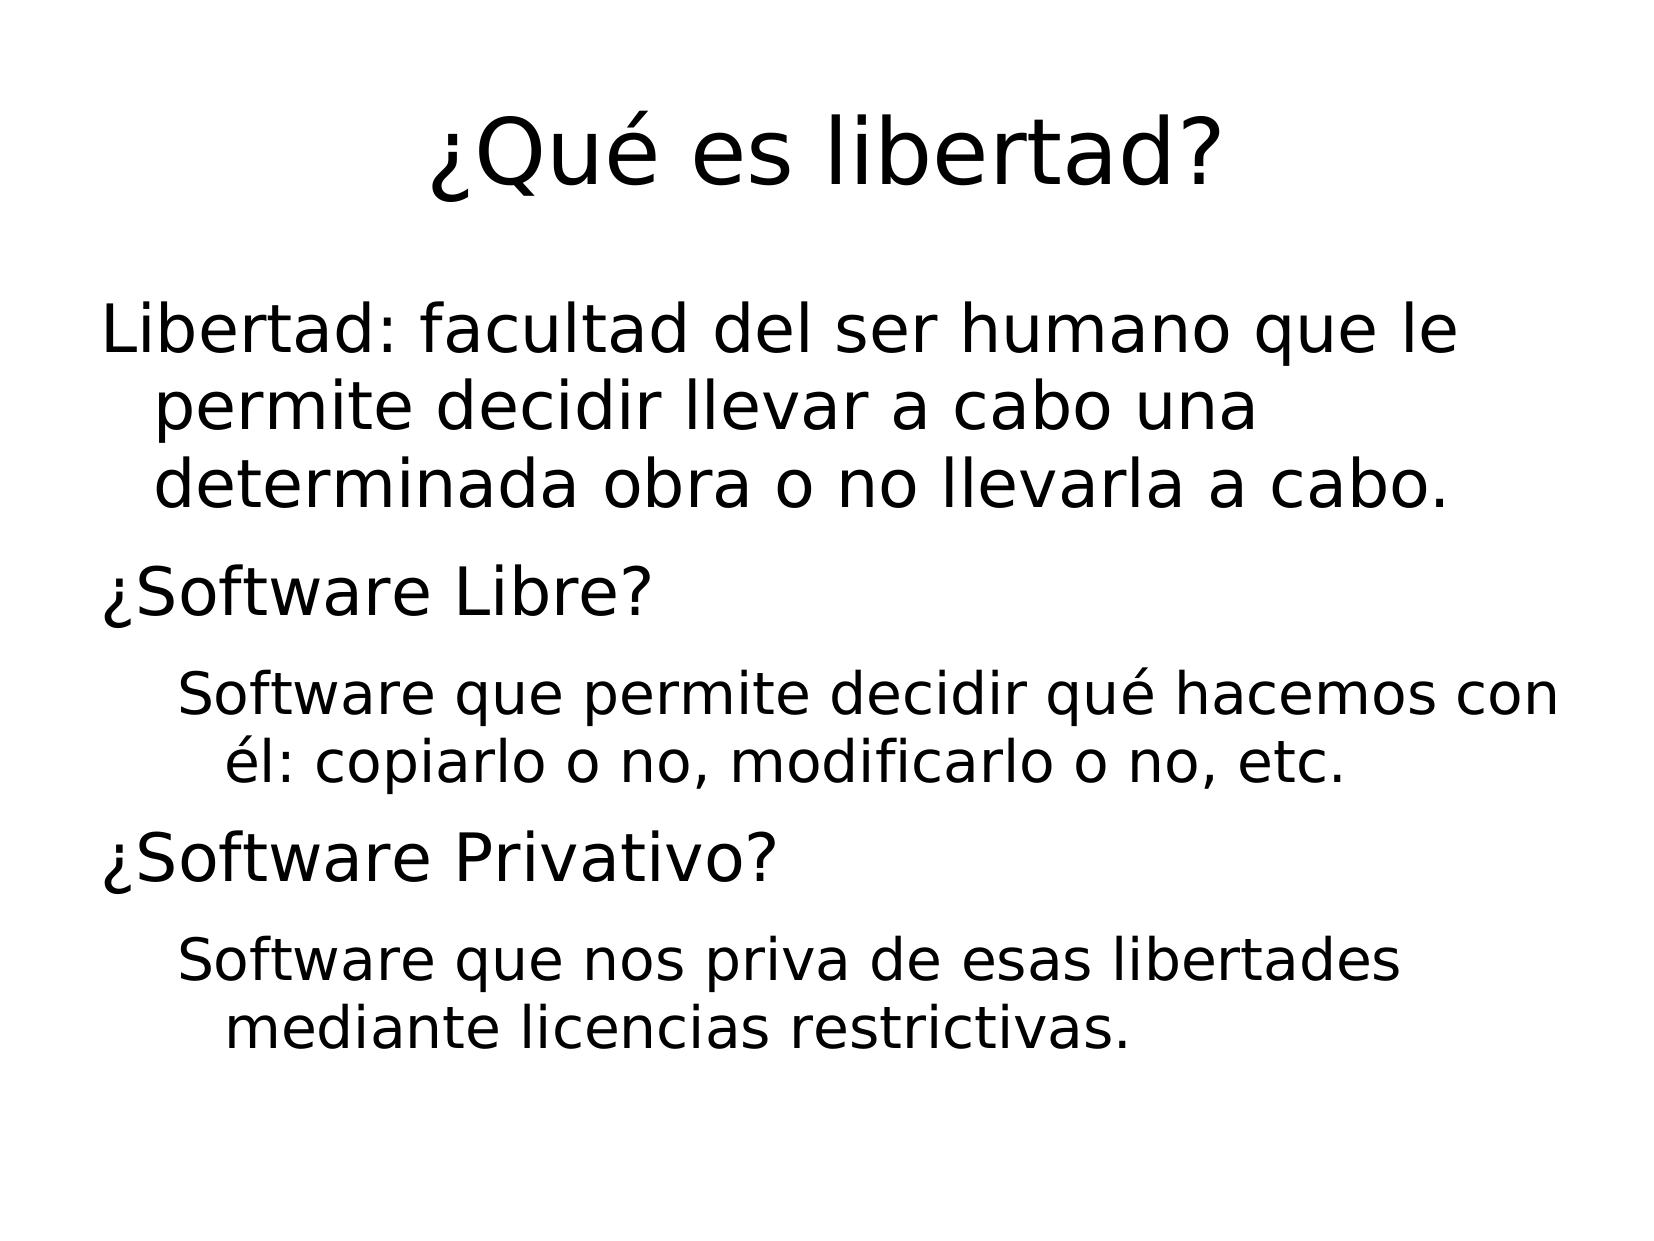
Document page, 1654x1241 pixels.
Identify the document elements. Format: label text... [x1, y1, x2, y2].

title ¿Qué es libertad? [82, 56, 1571, 250]
list Libertad: facultad del ser humano que le permite decidir llevar a cabo una determinada obra o no llevarla a cabo. ¿Software Libre? Software que permite decidir qué hacemos con él: copiarlo o no, modificarlo o no, etc. ¿Software Privativo? Software que nos priva de esas libertades mediante licencias restrictivas. [82, 290, 1571, 1094]
